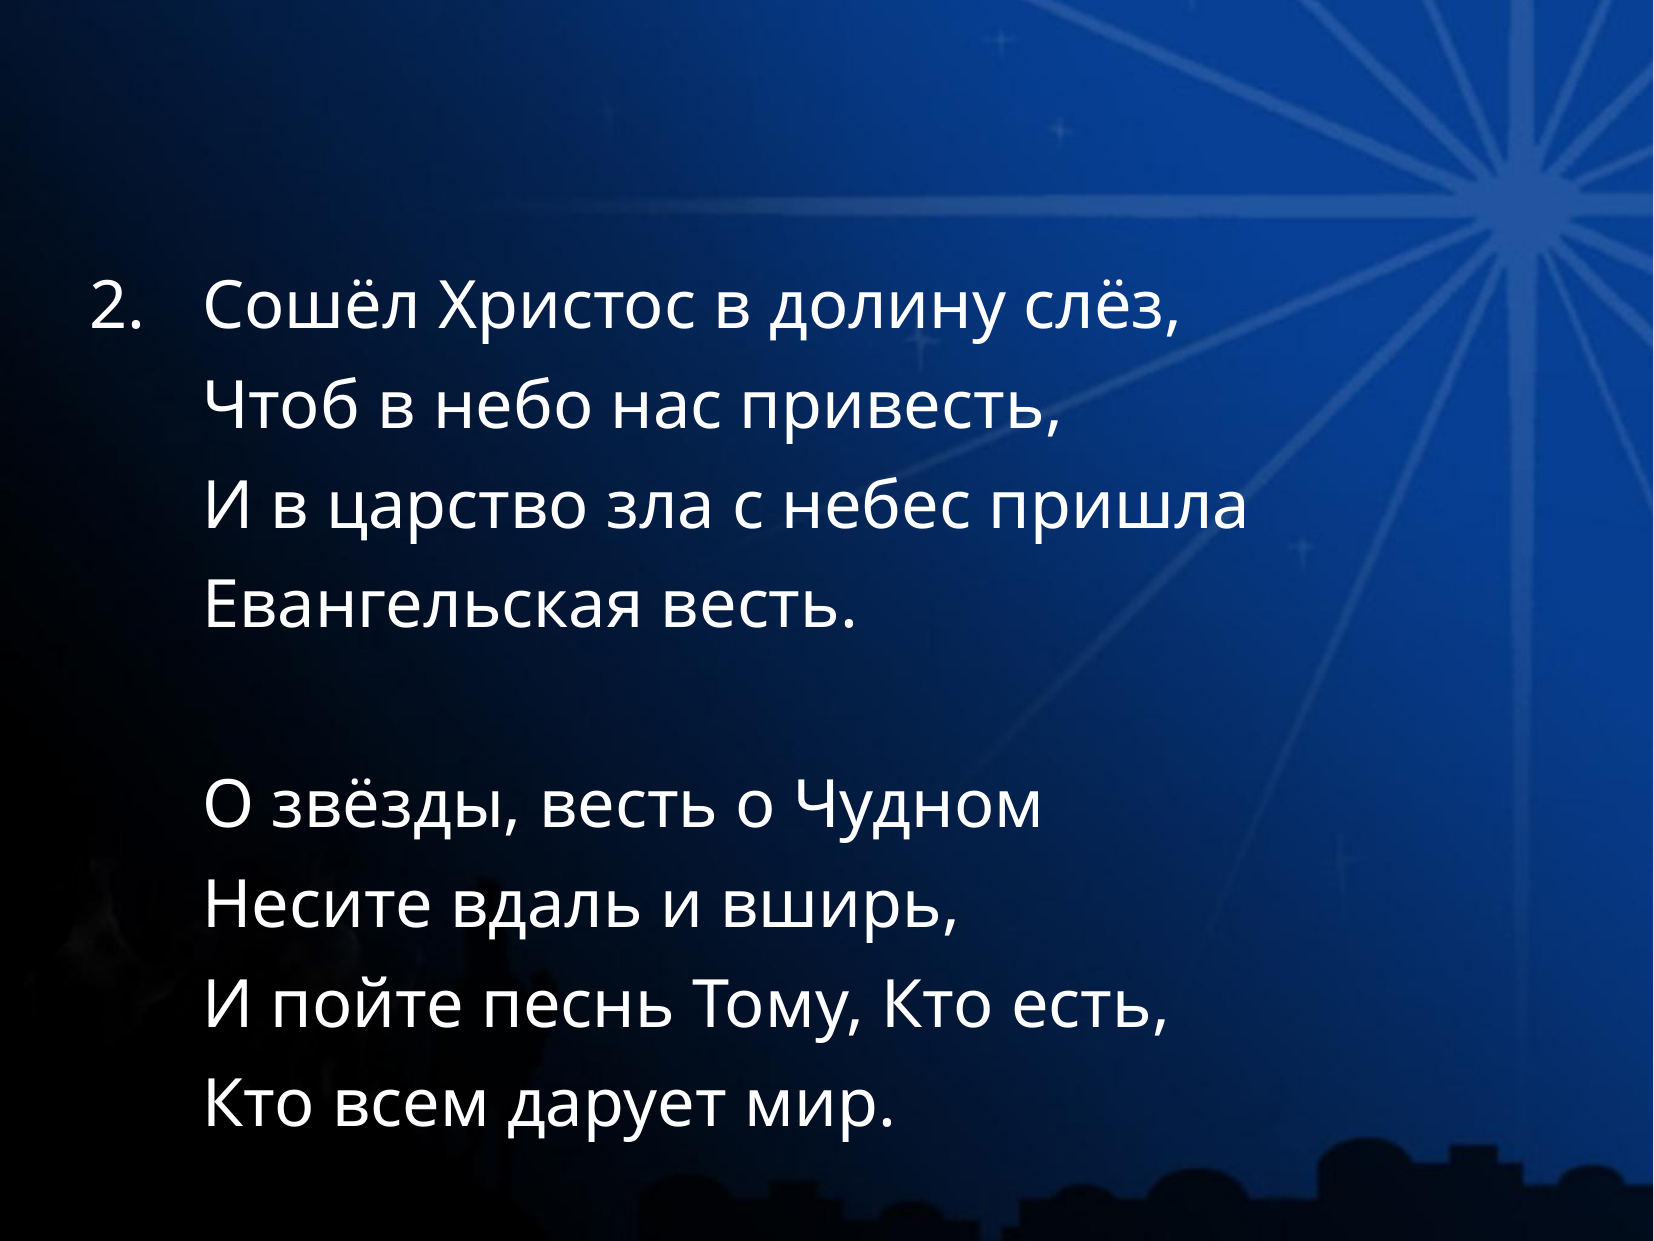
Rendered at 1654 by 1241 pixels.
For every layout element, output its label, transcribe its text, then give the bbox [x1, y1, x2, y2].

picture [0, 0, 1654, 1241]
text_box 2. Сошёл Христос в долину слёз, Чтоб в небо нас привесть, И в царство зла с небес пришла Евангельская весть. О звёзды, весть о Чудном Несите вдаль и вширь, И пойте песнь Тому, Кто есть, Кто всем дарует мир. [75, 150, 1576, 1163]
